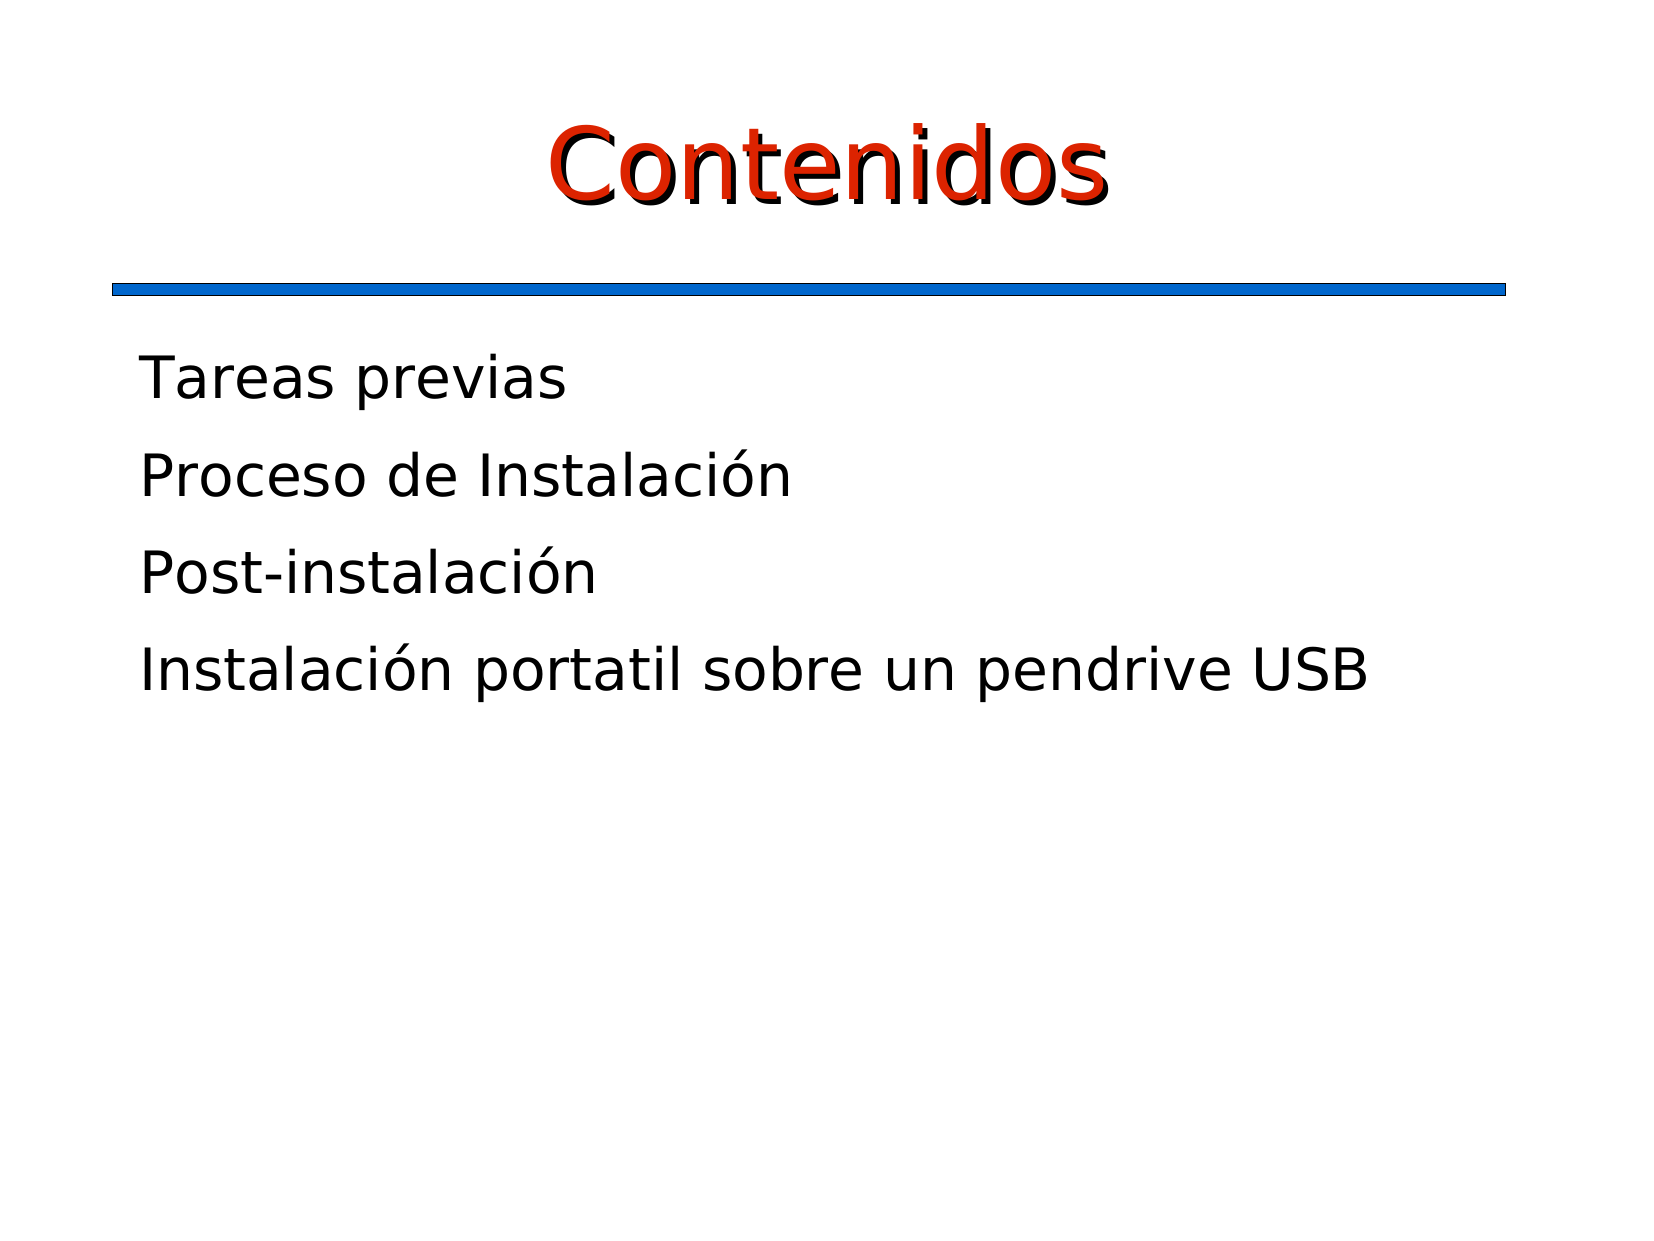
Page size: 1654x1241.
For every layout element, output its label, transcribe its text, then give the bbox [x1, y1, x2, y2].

list Tareas previas Proceso de Instalación Post-instalación Instalación portatil sobre un pendrive USB [121, 344, 1534, 1127]
title Contenidos [121, 61, 1534, 269]
